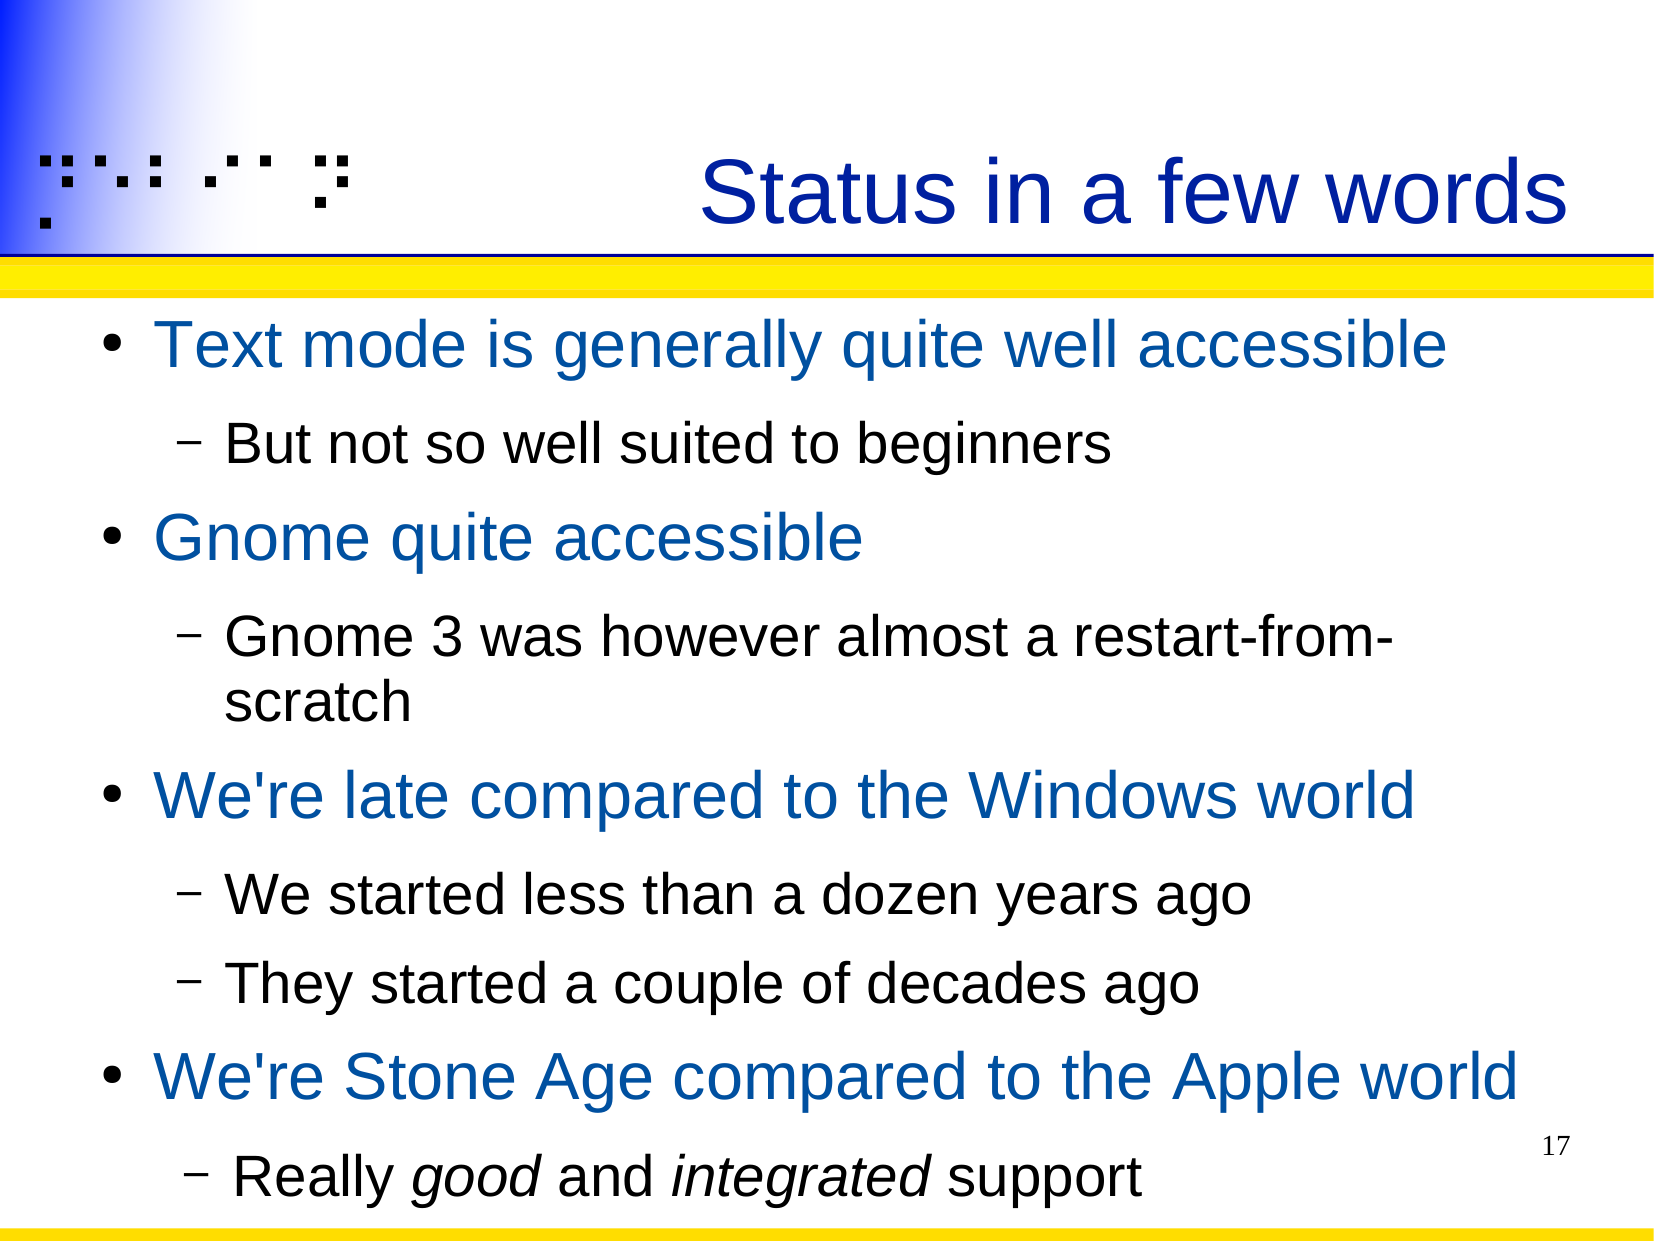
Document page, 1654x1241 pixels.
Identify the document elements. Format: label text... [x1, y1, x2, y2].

title Status in a few words [372, 126, 1571, 257]
list Text mode is generally quite well accessible But not so well suited to beginners Gnome quite accessible Gnome 3 was however almost a restart-from-scratch We're late compared to the Windows world We started less than a dozen years ago They started a couple of decades ago We're Stone Age compared to the Apple world Really good and integrated support [82, 307, 1571, 1209]
